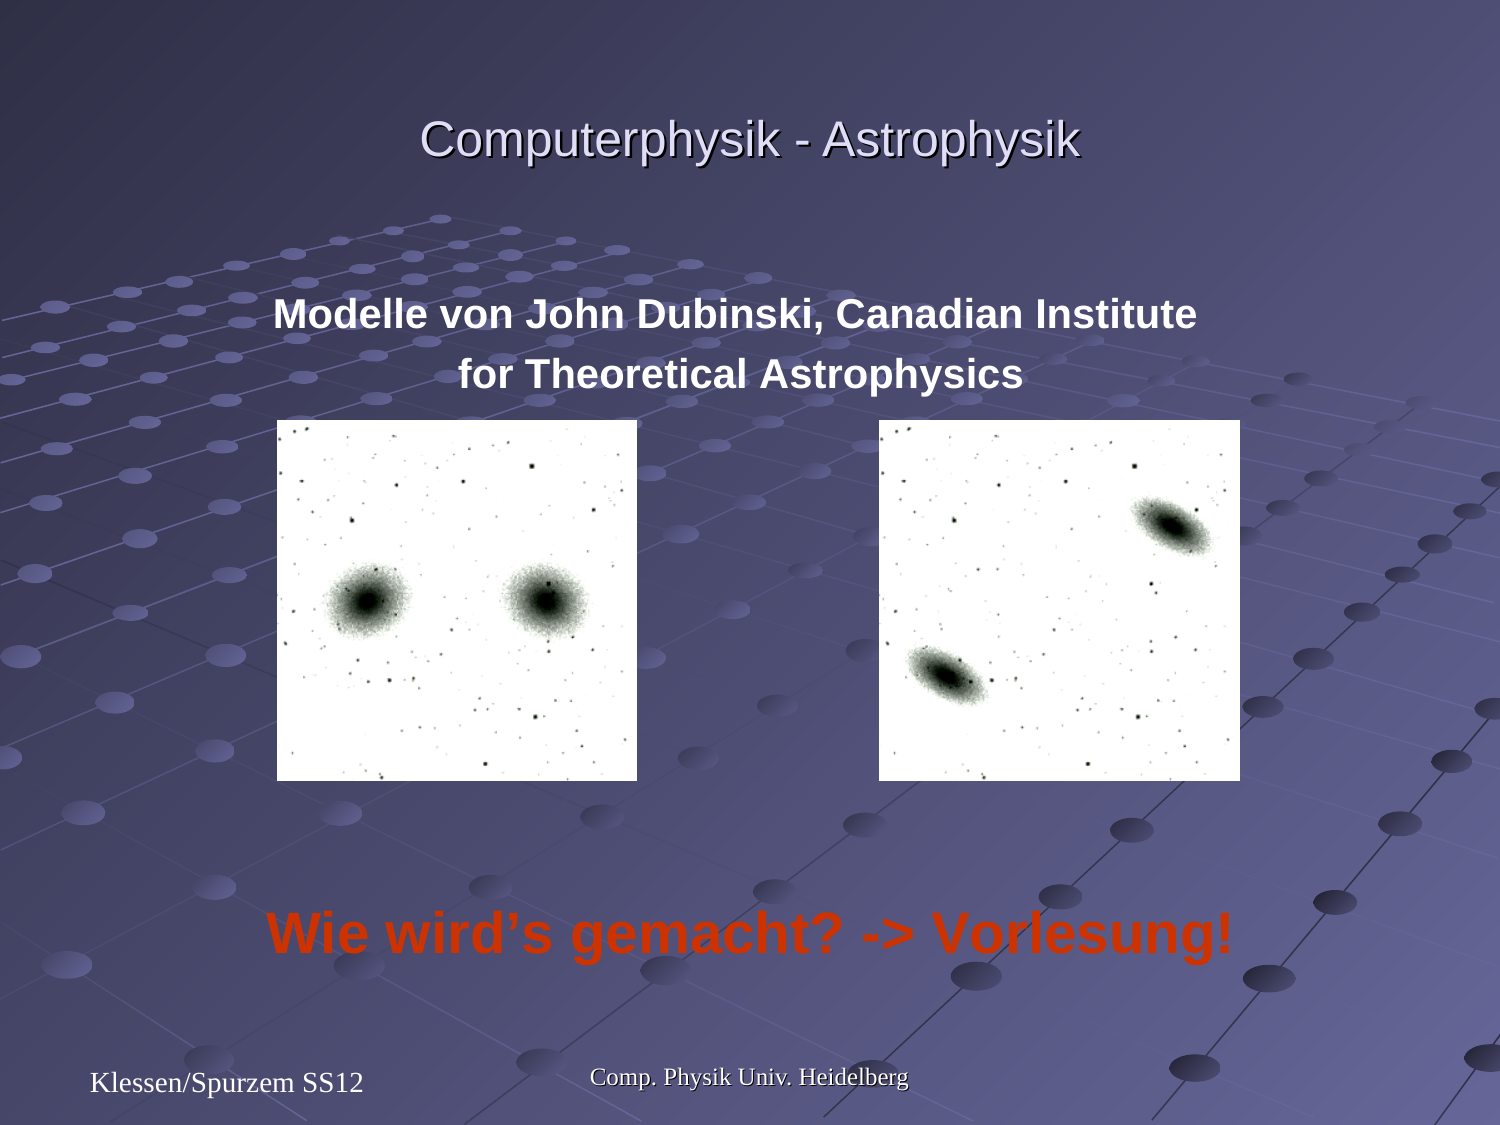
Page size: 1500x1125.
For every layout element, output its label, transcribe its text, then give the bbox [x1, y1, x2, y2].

text_box Wie wird’s gemacht? -> Vorlesung! [251, 888, 1252, 974]
text_box Modelle von John Dubinski, Canadian Institute for Theoretical Astrophysics [258, 278, 1213, 405]
picture [277, 420, 637, 781]
picture [879, 420, 1240, 781]
title Computerphysik - Astrophysik [75, 45, 1426, 233]
